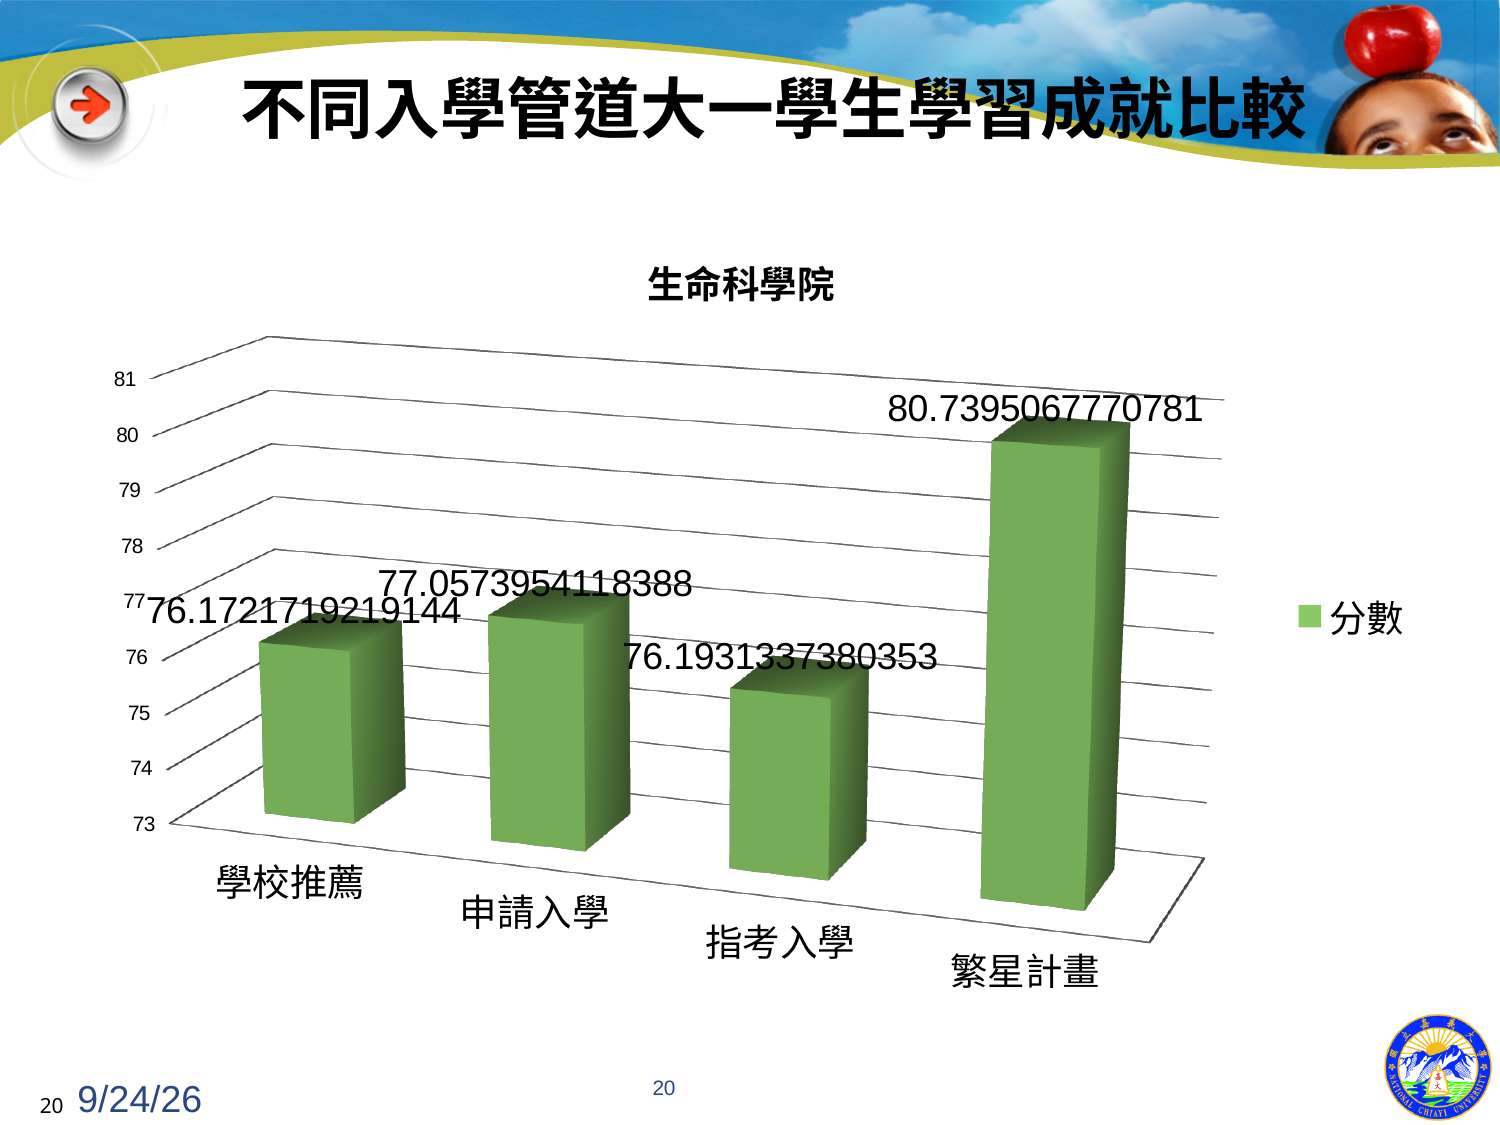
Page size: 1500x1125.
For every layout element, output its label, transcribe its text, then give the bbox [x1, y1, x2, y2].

text_box [24, 1067, 376, 1125]
title 不同入學管道大一學生學習成就比較 [225, 28, 1388, 185]
chart [53, 219, 1430, 1013]
text_box [637, 1067, 775, 1111]
